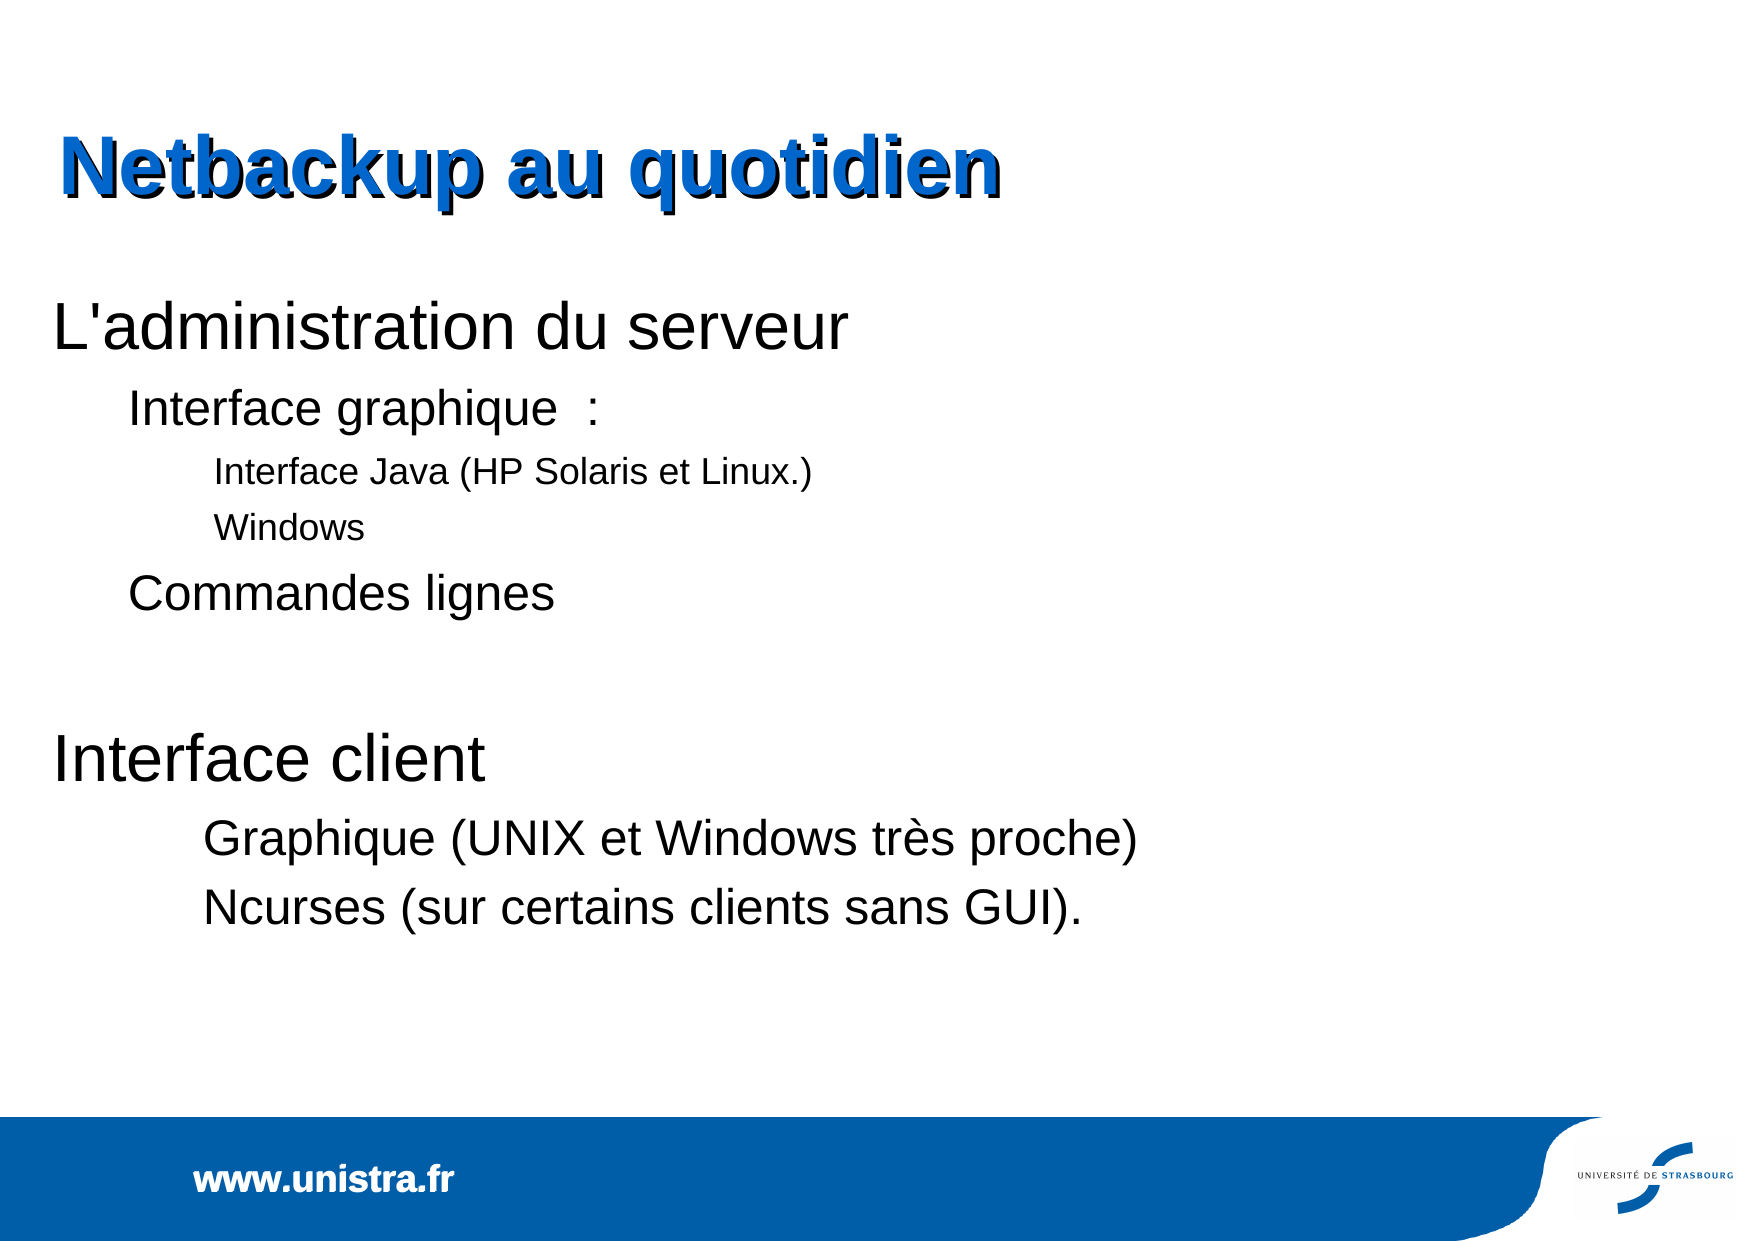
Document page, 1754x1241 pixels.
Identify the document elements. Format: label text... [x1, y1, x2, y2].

title Netbackup au quotidien [58, 32, 1683, 300]
list L'administration du serveur Interface graphique : Interface Java (HP Solaris et Linux.) Windows Commandes lignes Interface client Graphique (UNIX et Windows très proche) Ncurses (sur certains clients sans GUI). [52, 289, 1677, 1068]
picture [0, 1115, 1737, 1241]
